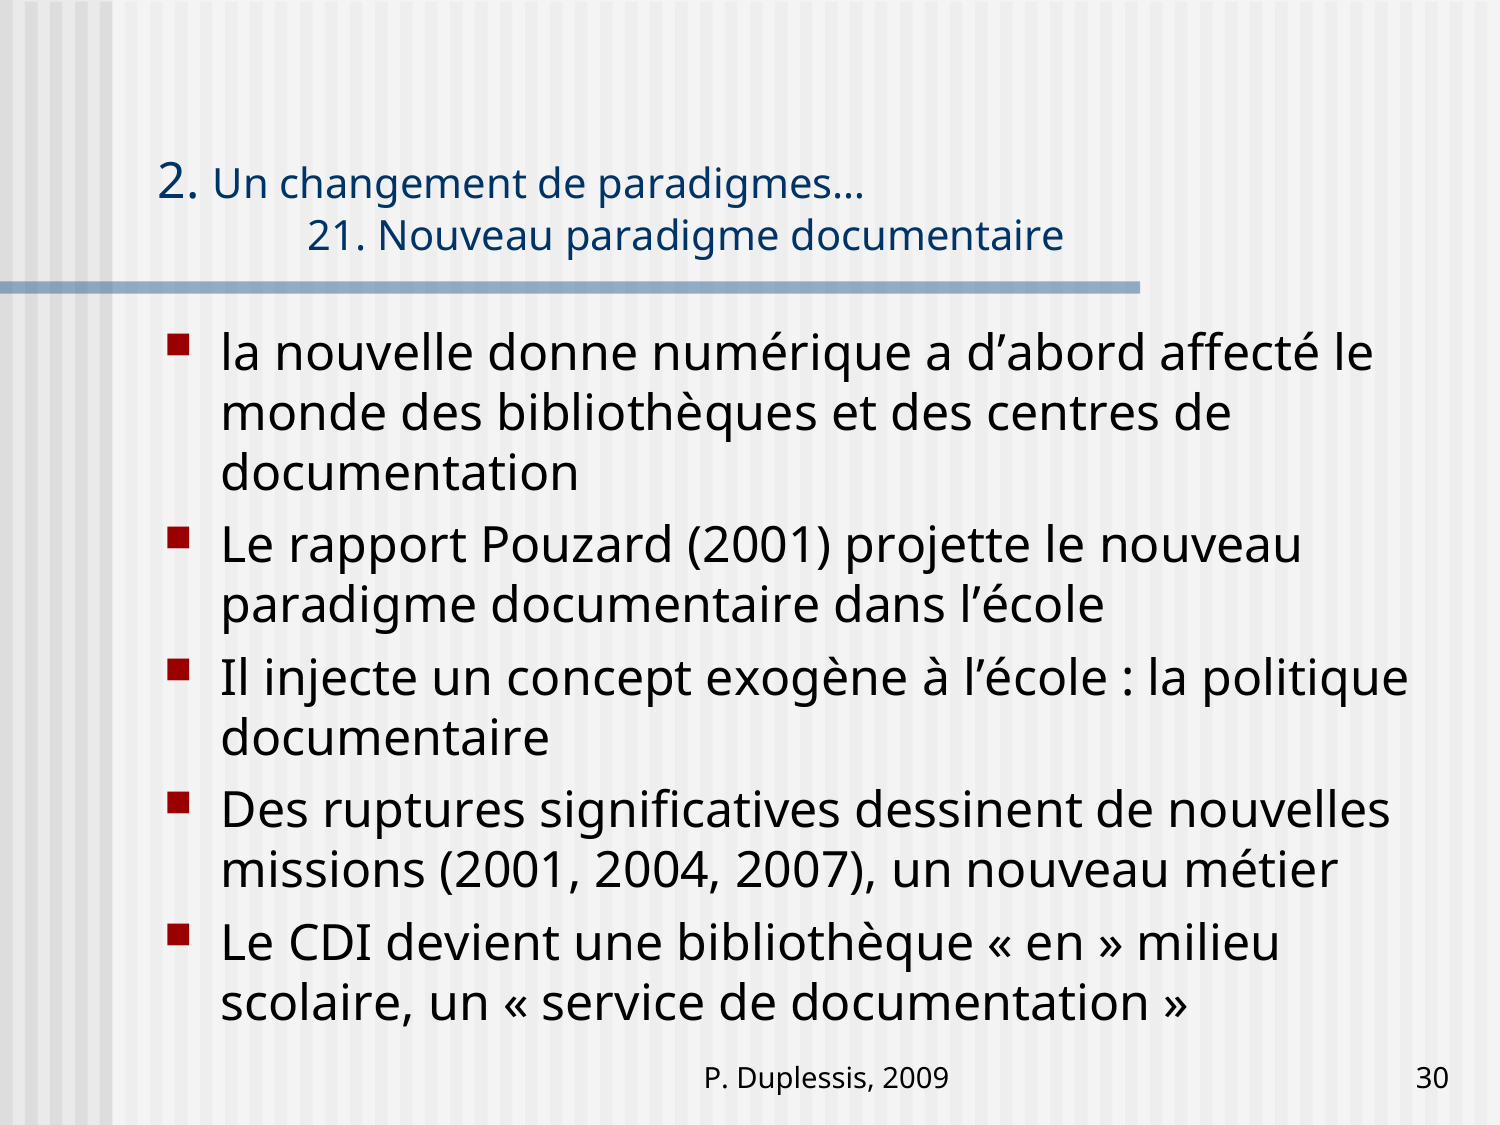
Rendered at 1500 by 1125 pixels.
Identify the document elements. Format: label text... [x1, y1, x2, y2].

list la nouvelle donne numérique a d’abord affecté le monde des bibliothèques et des centres de documentation Le rapport Pouzard (2001) projette le nouveau paradigme documentaire dans l’école Il injecte un concept exogène à l’école : la politique documentaire Des ruptures significatives dessinent de nouvelles missions (2001, 2004, 2007), un nouveau métier Le CDI devient une bibliothèque « en » milieu scolaire, un « service de documentation » [149, 312, 1481, 1000]
title 2. Un changement de paradigmes… 21. Nouveau paradigme documentaire [142, 140, 1482, 267]
